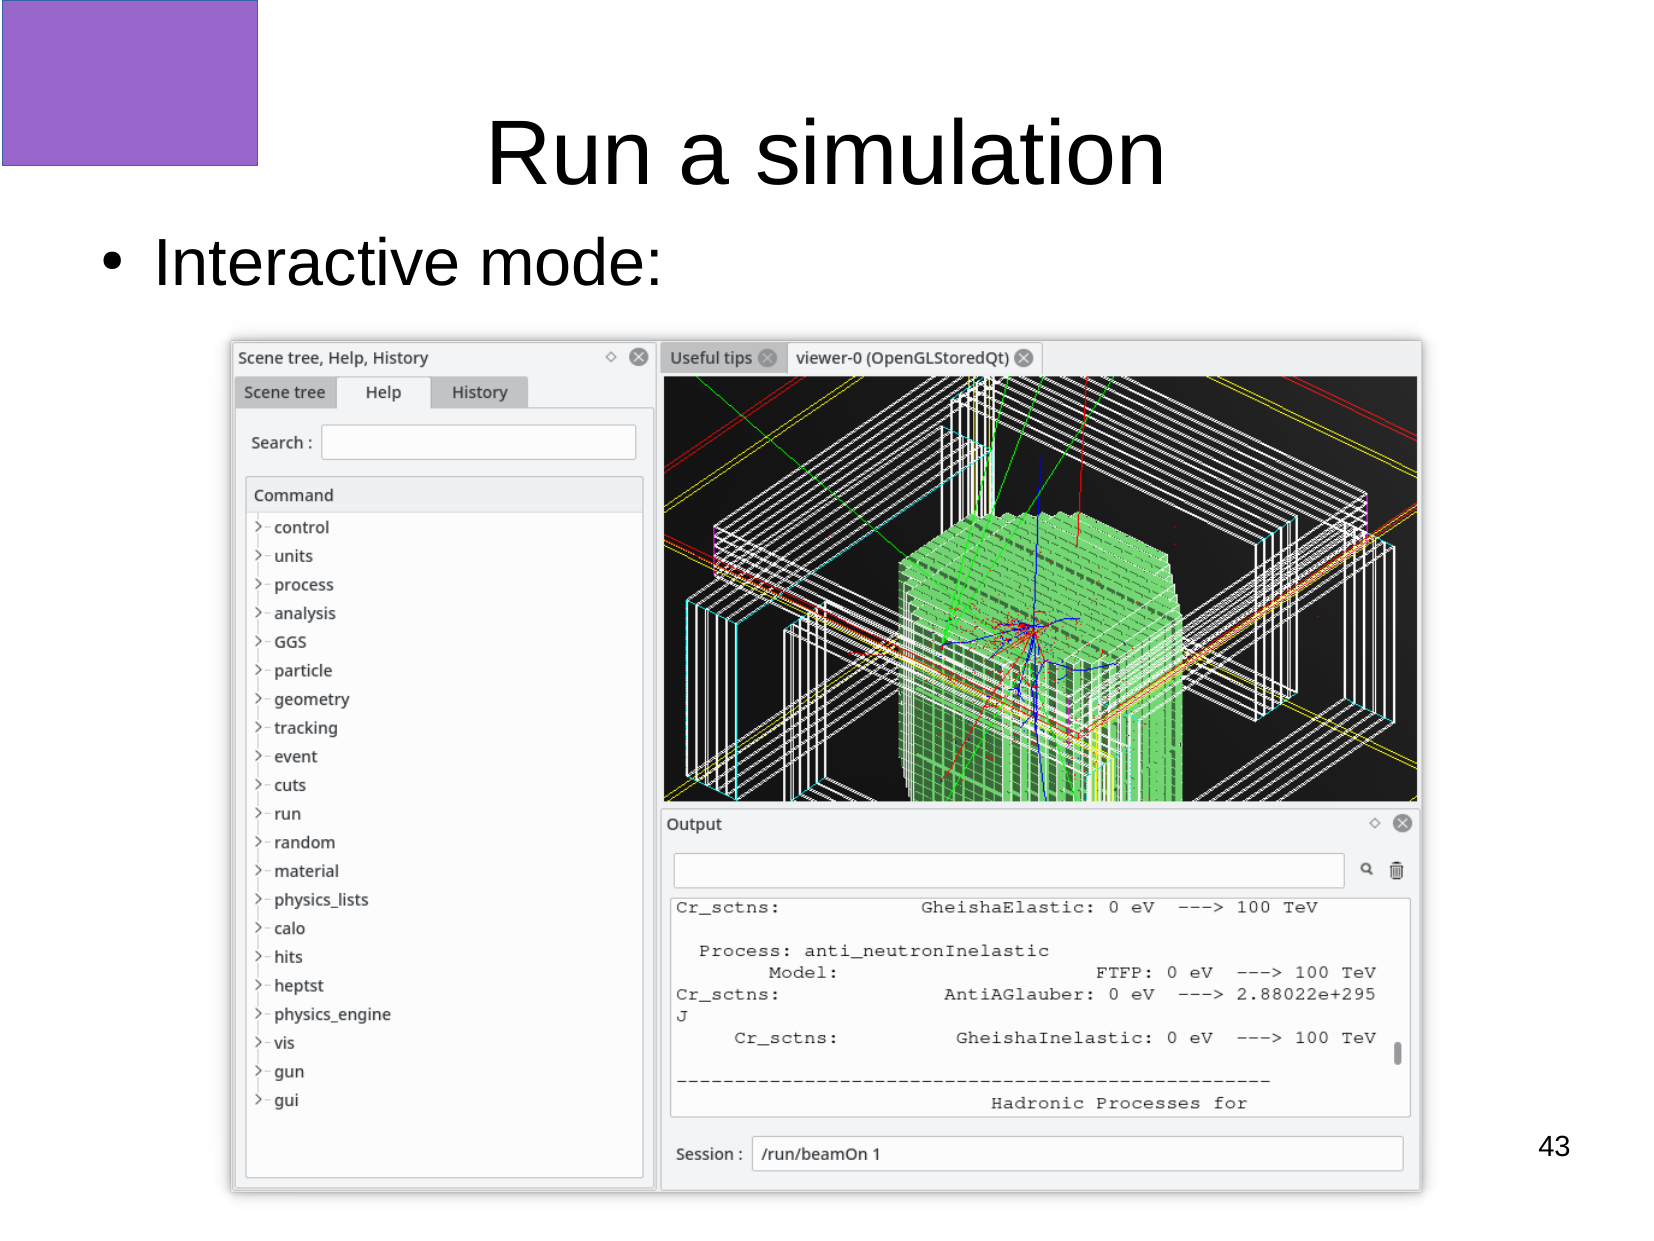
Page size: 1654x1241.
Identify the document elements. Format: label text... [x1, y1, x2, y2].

list Interactive mode: [82, 225, 1571, 945]
text_box [2, 0, 258, 166]
picture [207, 318, 1446, 1215]
title Run a simulation [82, 49, 1571, 225]
